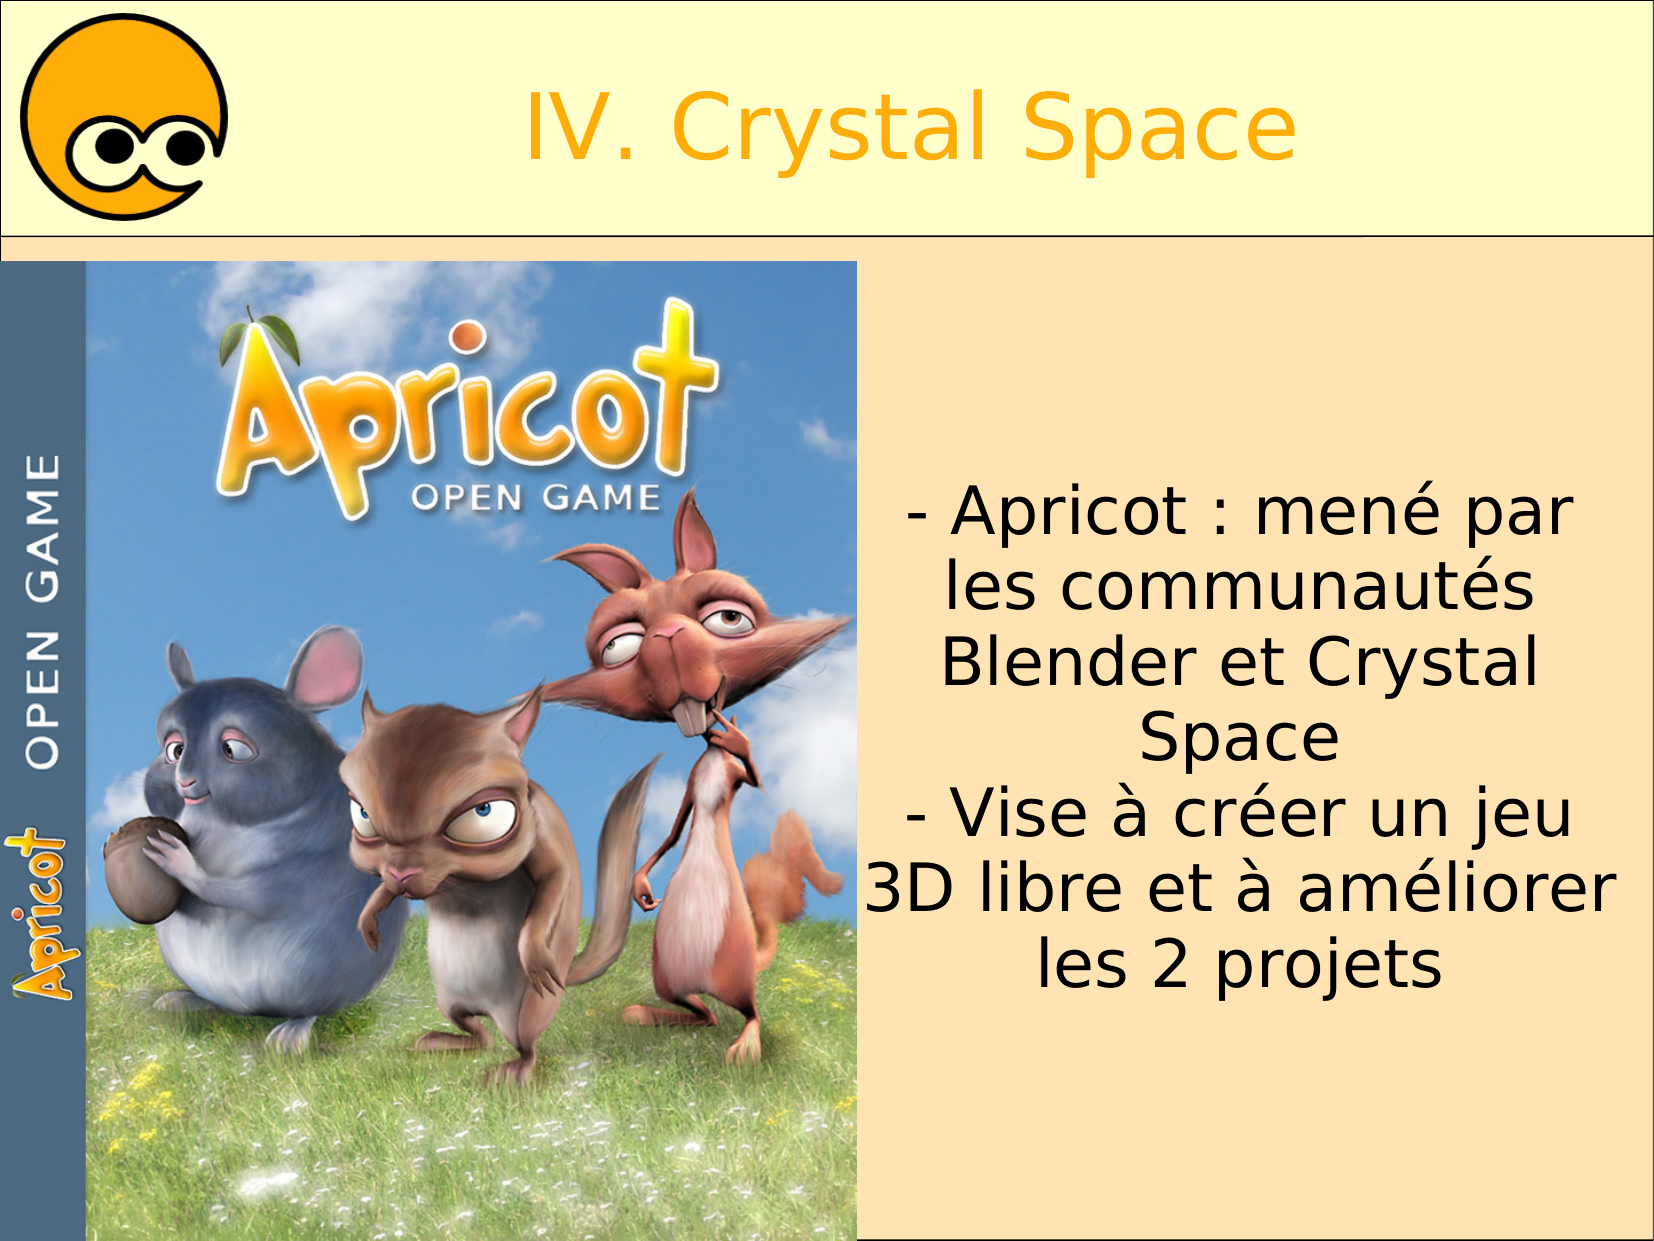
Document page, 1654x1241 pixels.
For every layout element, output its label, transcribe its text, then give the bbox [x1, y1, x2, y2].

subtitle - Apricot : mené par les communautés Blender et Crystal Space - Vise à créer un jeu 3D libre et à améliorer les 2 projets [857, 295, 1625, 1182]
picture [0, 261, 857, 1241]
title IV. Crystal Space [252, 28, 1571, 228]
picture [20, 13, 228, 221]
